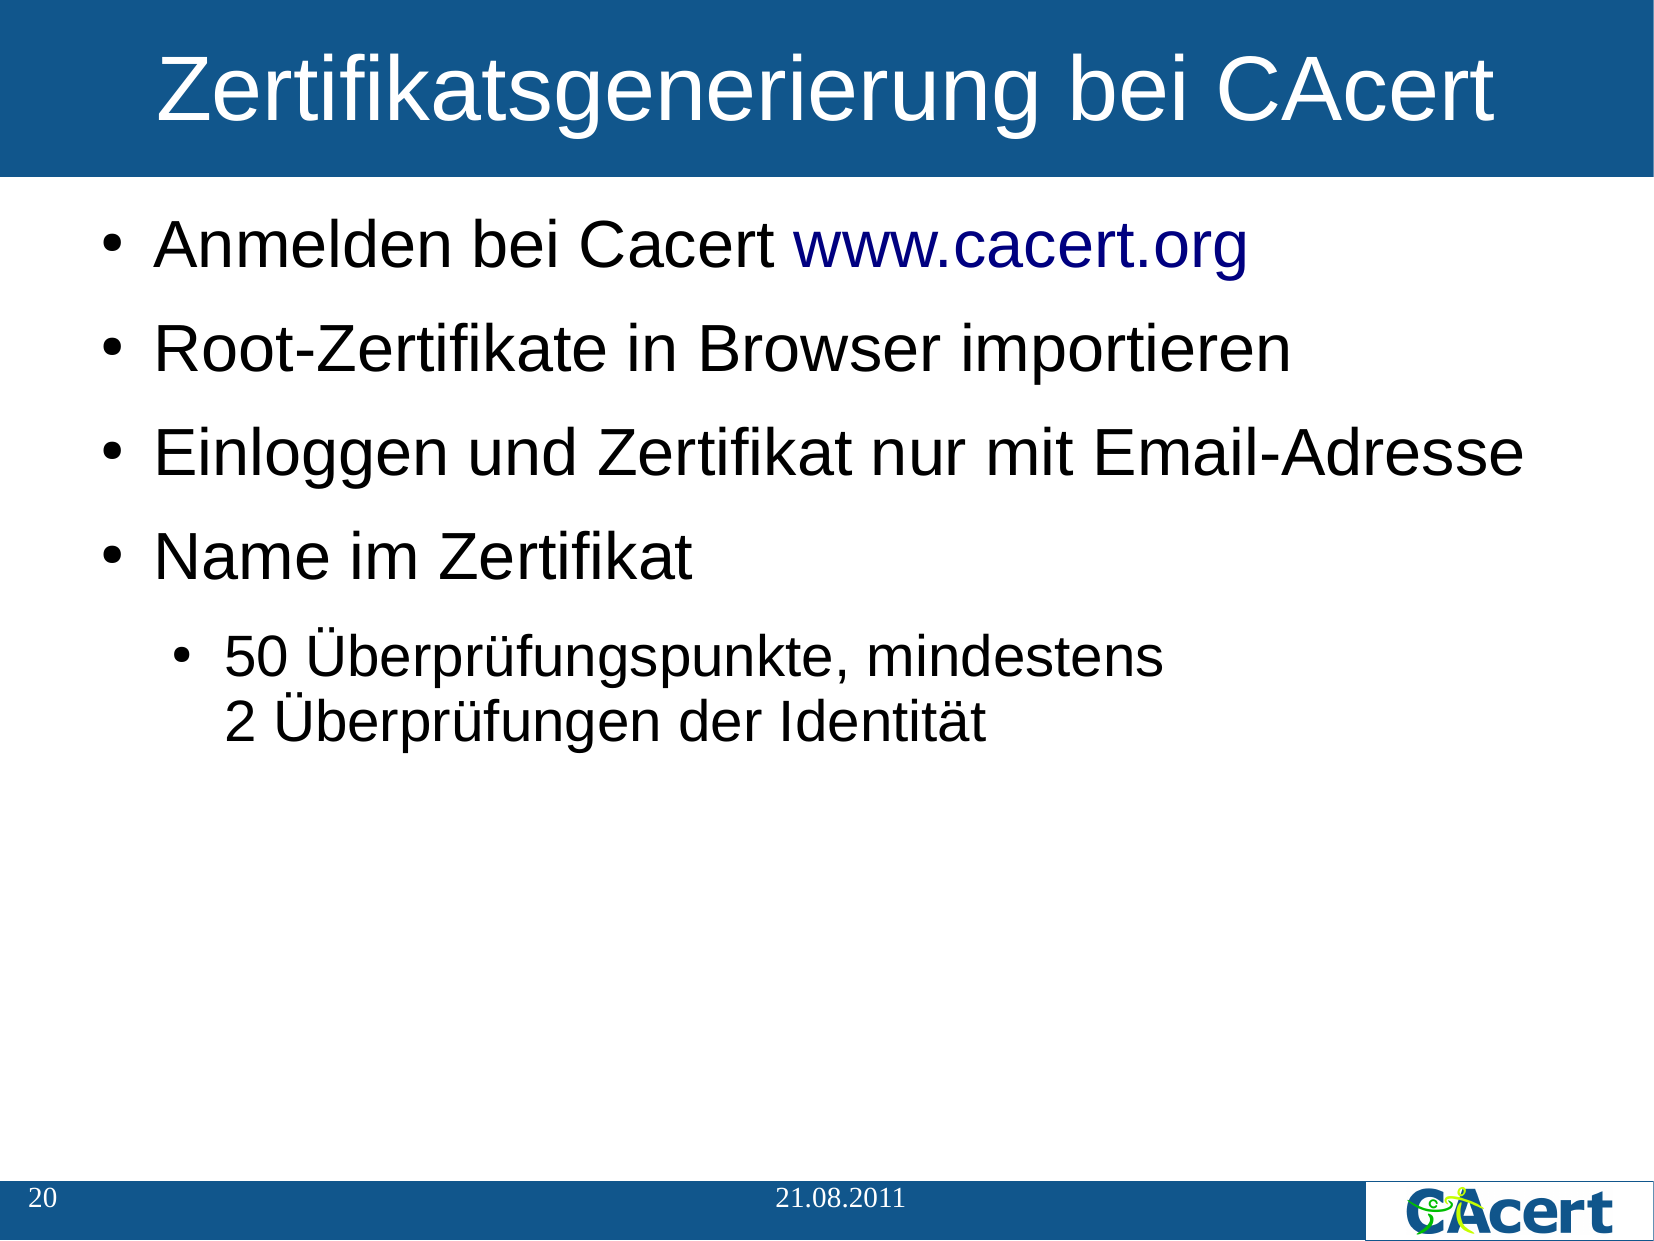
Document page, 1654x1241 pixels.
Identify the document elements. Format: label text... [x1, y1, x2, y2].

list Anmelden bei Cacert www.cacert.org Root-Zertifikate in Browser importieren Einloggen und Zertifikat nur mit Email-Adresse Name im Zertifikat 50 Überprüfungspunkte, mindestens 2 Überprüfungen der Identität [82, 206, 1571, 1152]
title Zertifikatsgenerierung bei CAcert [82, 0, 1571, 178]
picture [1406, 1186, 1613, 1235]
